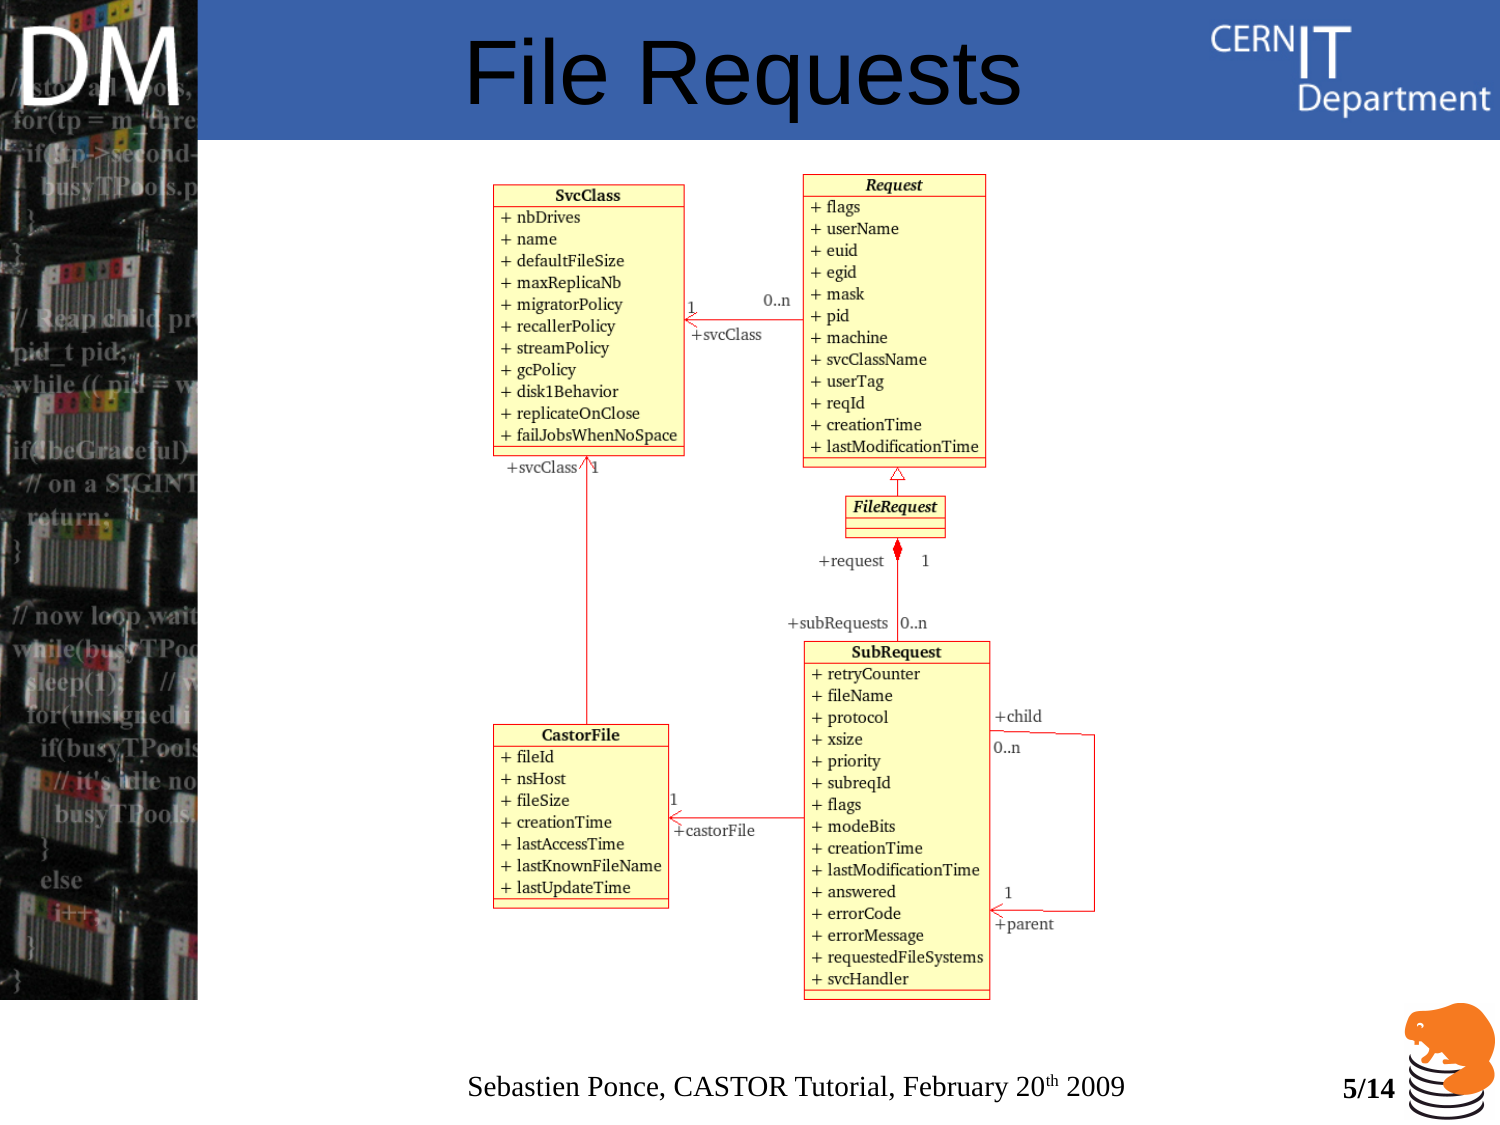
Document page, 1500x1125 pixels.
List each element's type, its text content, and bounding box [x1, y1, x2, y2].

title File Requests [162, 14, 1326, 133]
picture [198, 0, 1500, 140]
picture [493, 174, 1095, 1000]
picture [1404, 1003, 1495, 1120]
